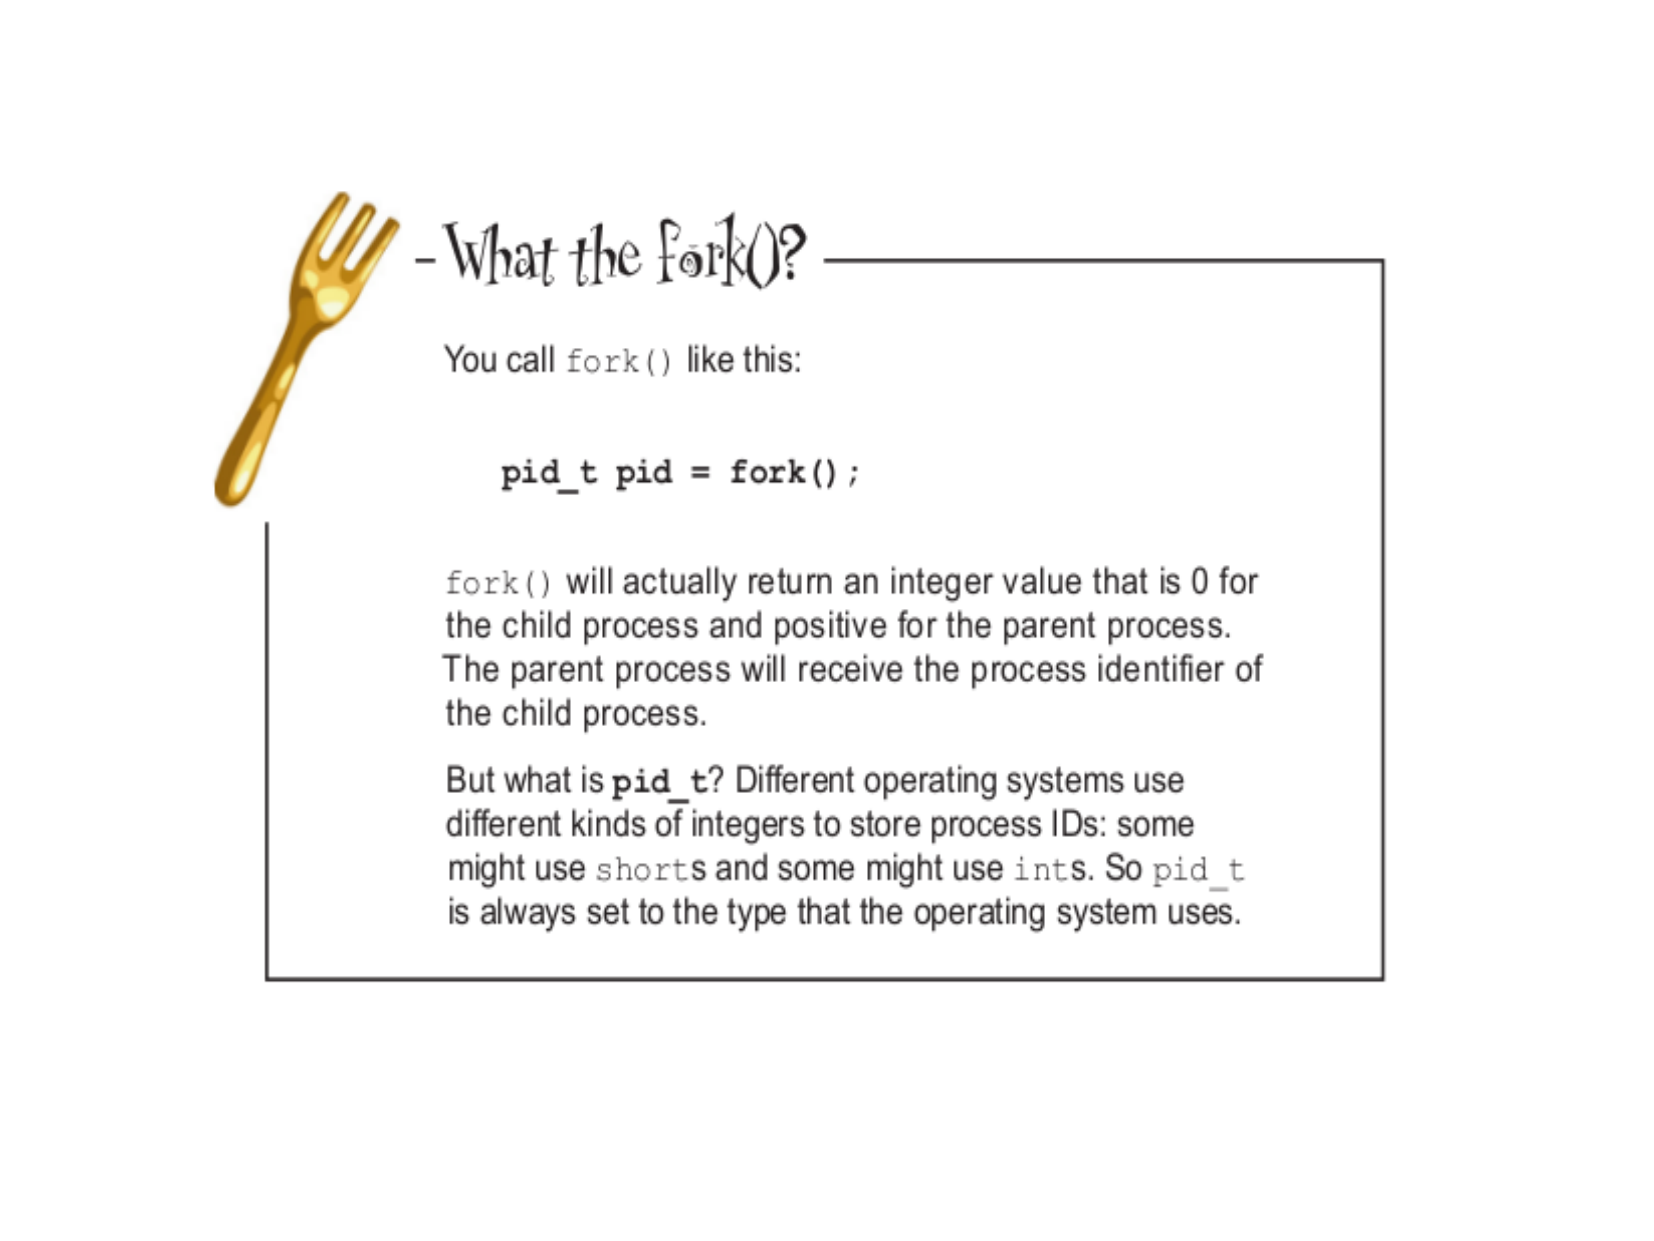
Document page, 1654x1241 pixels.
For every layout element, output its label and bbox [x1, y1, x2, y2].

picture [153, 153, 1501, 1040]
